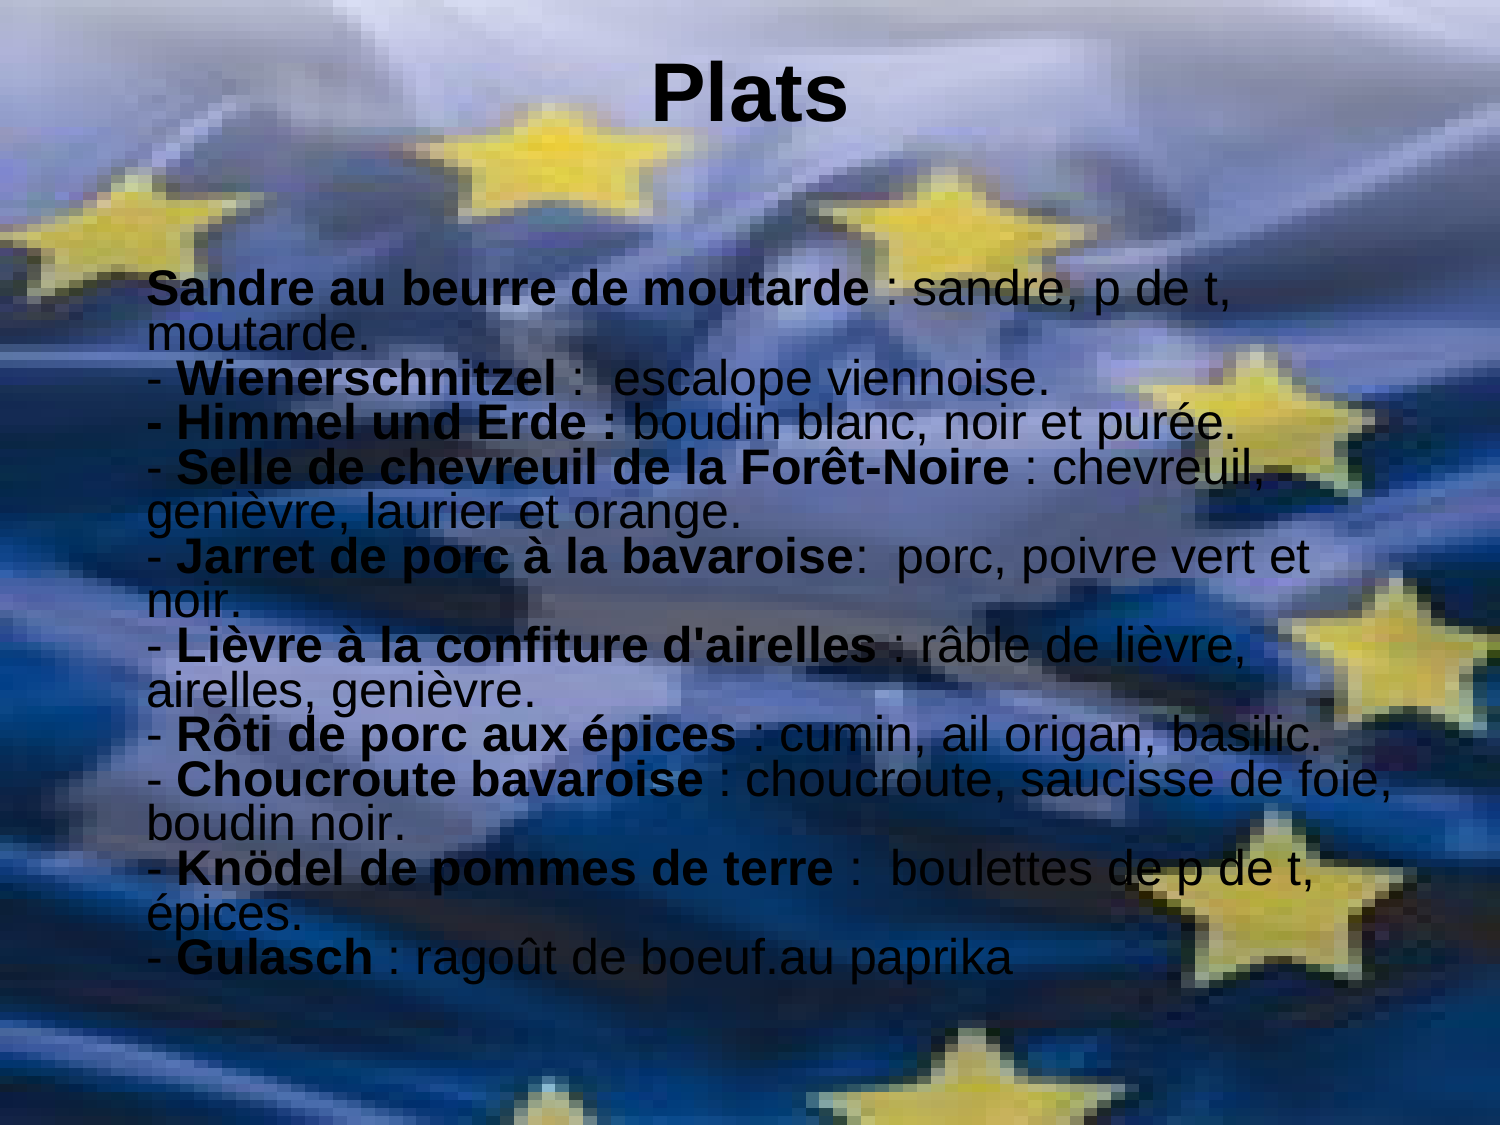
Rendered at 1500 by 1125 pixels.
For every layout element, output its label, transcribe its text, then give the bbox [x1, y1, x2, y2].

title Plats [75, 31, 1426, 247]
picture [0, 0, 1500, 1125]
list Sandre au beurre de moutarde : sandre, p de t, moutarde. - Wienerschnitzel : escalope viennoise. - Himmel und Erde : boudin blanc, noir et purée. - Selle de chevreuil de la Forêt-Noire : chevreuil, genièvre, laurier et orange. - Jarret de porc à la bavaroise: porc, poivre vert et noir. - Lièvre à la confiture d'airelles : râble de lièvre, airelles, genièvre. - Rôti de porc aux épices : cumin, ail origan, basilic. - Choucroute bavaroise : choucroute, saucisse de foie, boudin noir. - Knödel de pommes de terre : boulettes de p de t, épices. - Gulasch : ragoût de boeuf.au paprika [75, 262, 1426, 1006]
